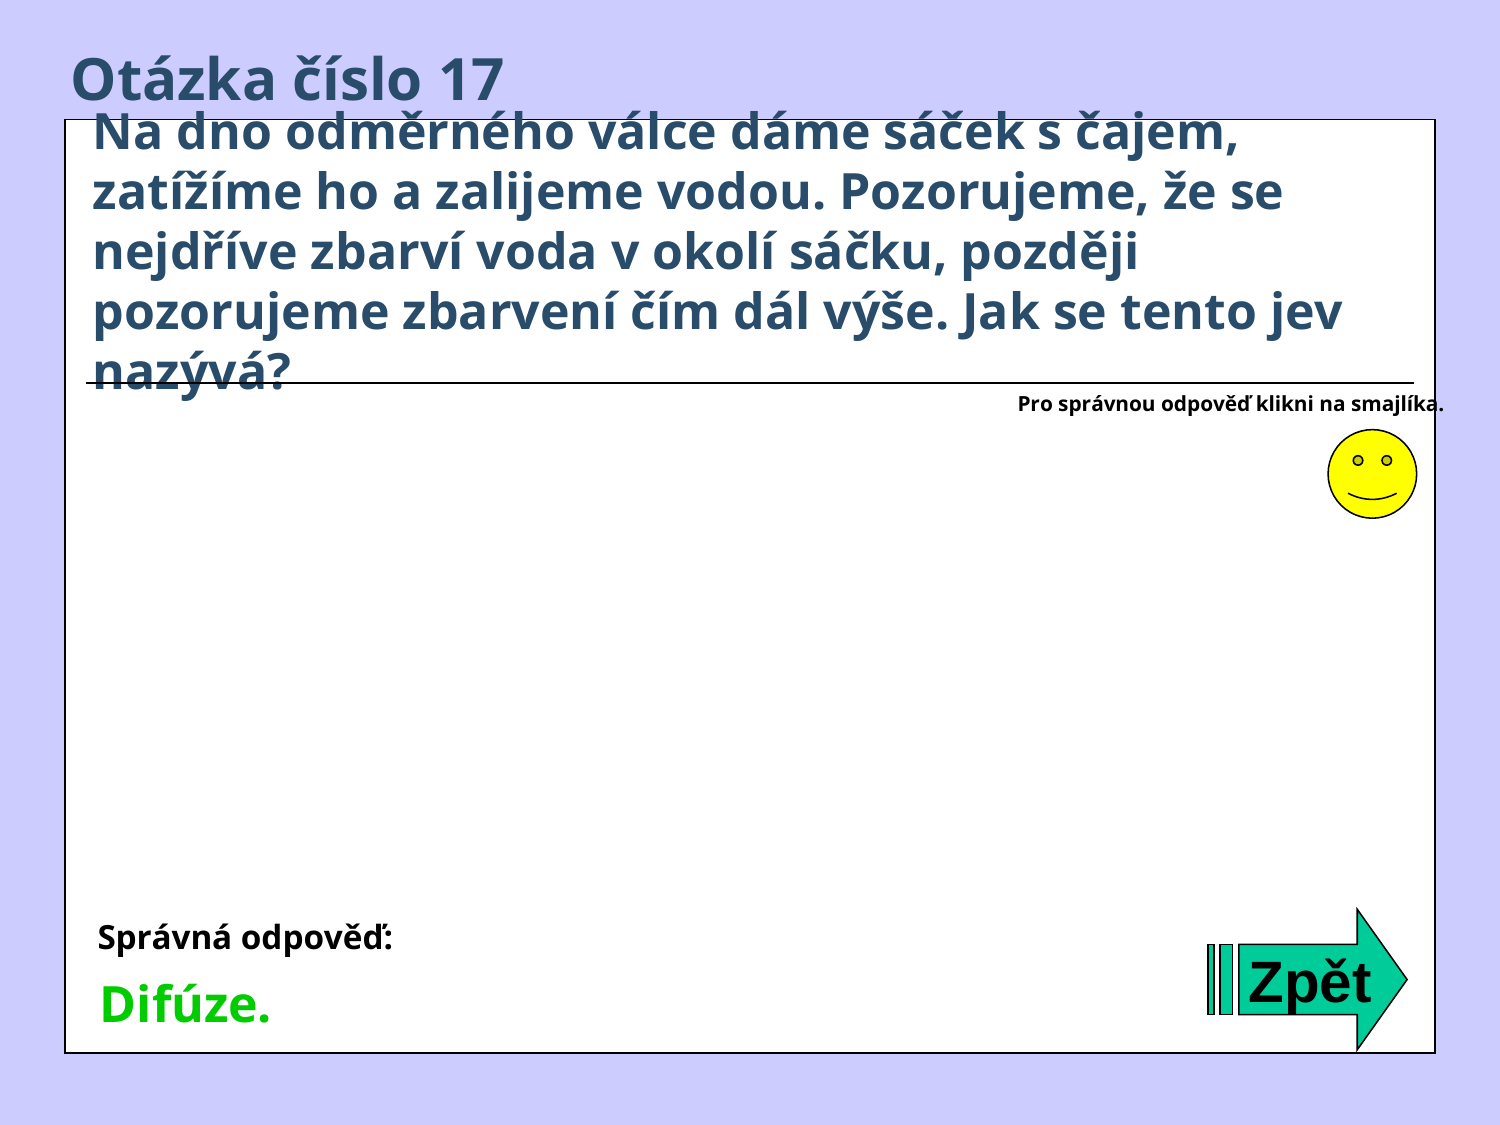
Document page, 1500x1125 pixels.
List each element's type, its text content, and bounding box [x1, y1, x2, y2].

text_box [186, 133, 197, 143]
text_box [201, 363, 216, 382]
text_box [247, 376, 256, 382]
text_box [600, 133, 605, 141]
text_box [740, 133, 751, 143]
text_box [918, 136, 927, 144]
text_box Difúze. [85, 955, 1046, 1050]
text_box Zpět [1238, 909, 1408, 1050]
text_box [1111, 136, 1120, 144]
text_box [103, 367, 114, 382]
text_box [554, 133, 565, 143]
text_box Pro správnou odpověď klikni na smajlíka. [1002, 355, 1464, 451]
text_box [251, 133, 262, 143]
text_box [326, 133, 337, 143]
text_box [626, 136, 635, 144]
text_box [135, 376, 144, 382]
text_box Otázka číslo 17 [55, 38, 1391, 133]
text_box Zpět [1208, 944, 1214, 1015]
text_box [295, 133, 306, 143]
text_box [64, 119, 1436, 1053]
text_box Zpět [1220, 944, 1233, 1015]
text_box [772, 136, 781, 144]
text_box [143, 136, 152, 144]
text_box Na dno odměrného válce dáme sáček s čajem, zatížíme ho a zalijeme vodou. Pozorujeme, že se nejdříve zbarví voda v okolí sáčku, později pozorujeme zbarvení čím dál výše. Jak se tento jev nazývá? [78, 202, 1413, 297]
text_box Správná odpověď: [82, 888, 492, 984]
